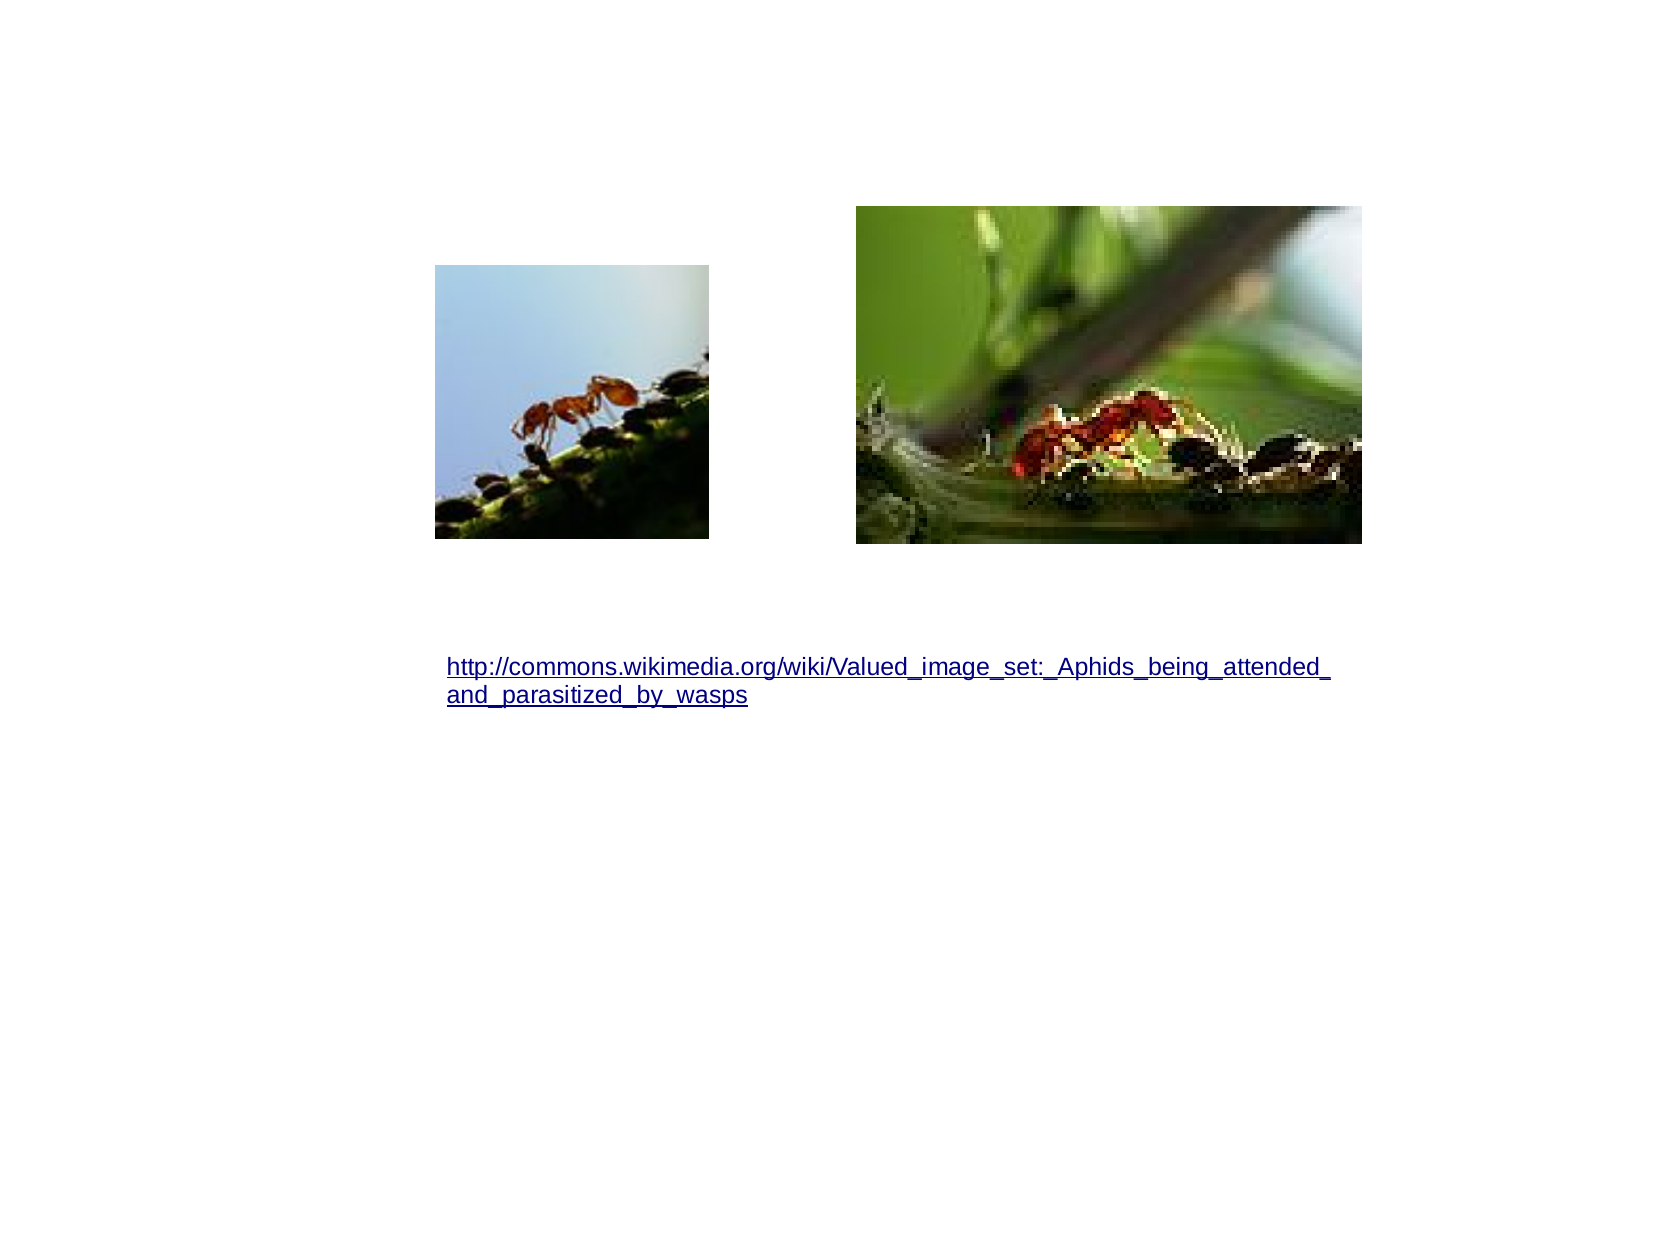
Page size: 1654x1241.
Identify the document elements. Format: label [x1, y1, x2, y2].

picture [856, 206, 1362, 544]
picture [435, 265, 709, 533]
chart [326, 533, 1331, 711]
